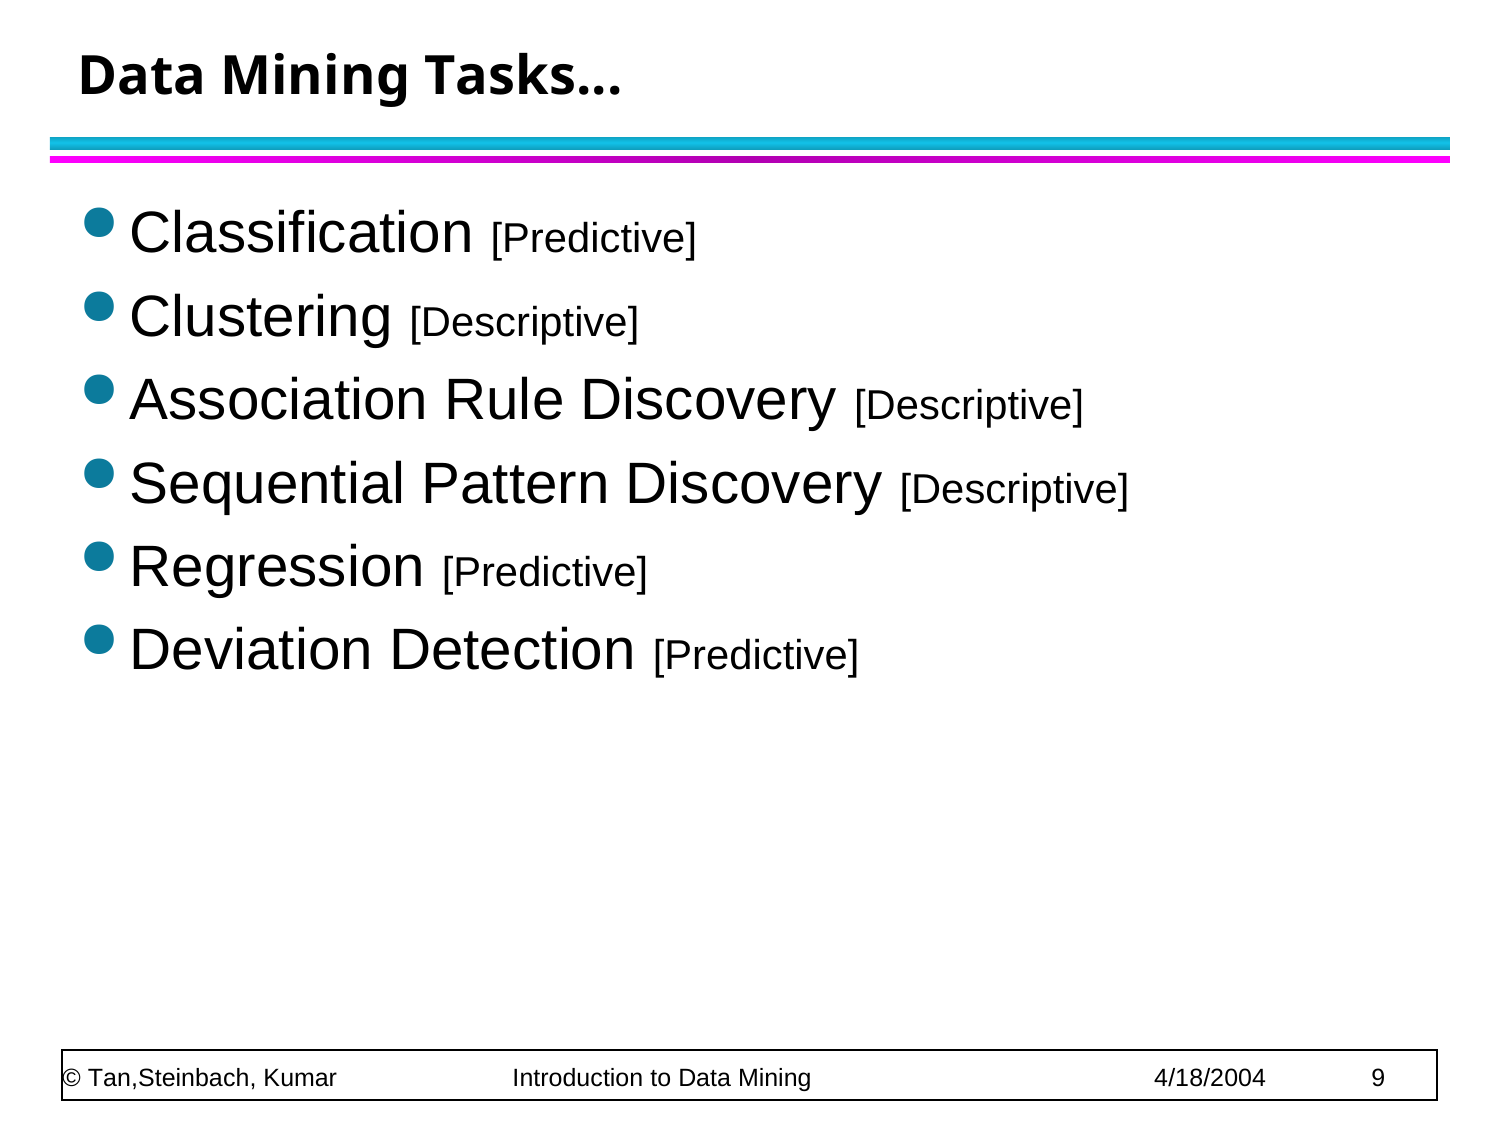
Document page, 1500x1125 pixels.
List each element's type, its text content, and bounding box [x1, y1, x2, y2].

list Classification [Predictive] Clustering [Descriptive] Association Rule Discovery [Descriptive] Sequential Pattern Discovery [Descriptive] Regression [Predictive] Deviation Detection [Predictive] [67, 187, 1432, 1038]
title Data Mining Tasks... [62, 22, 1421, 113]
